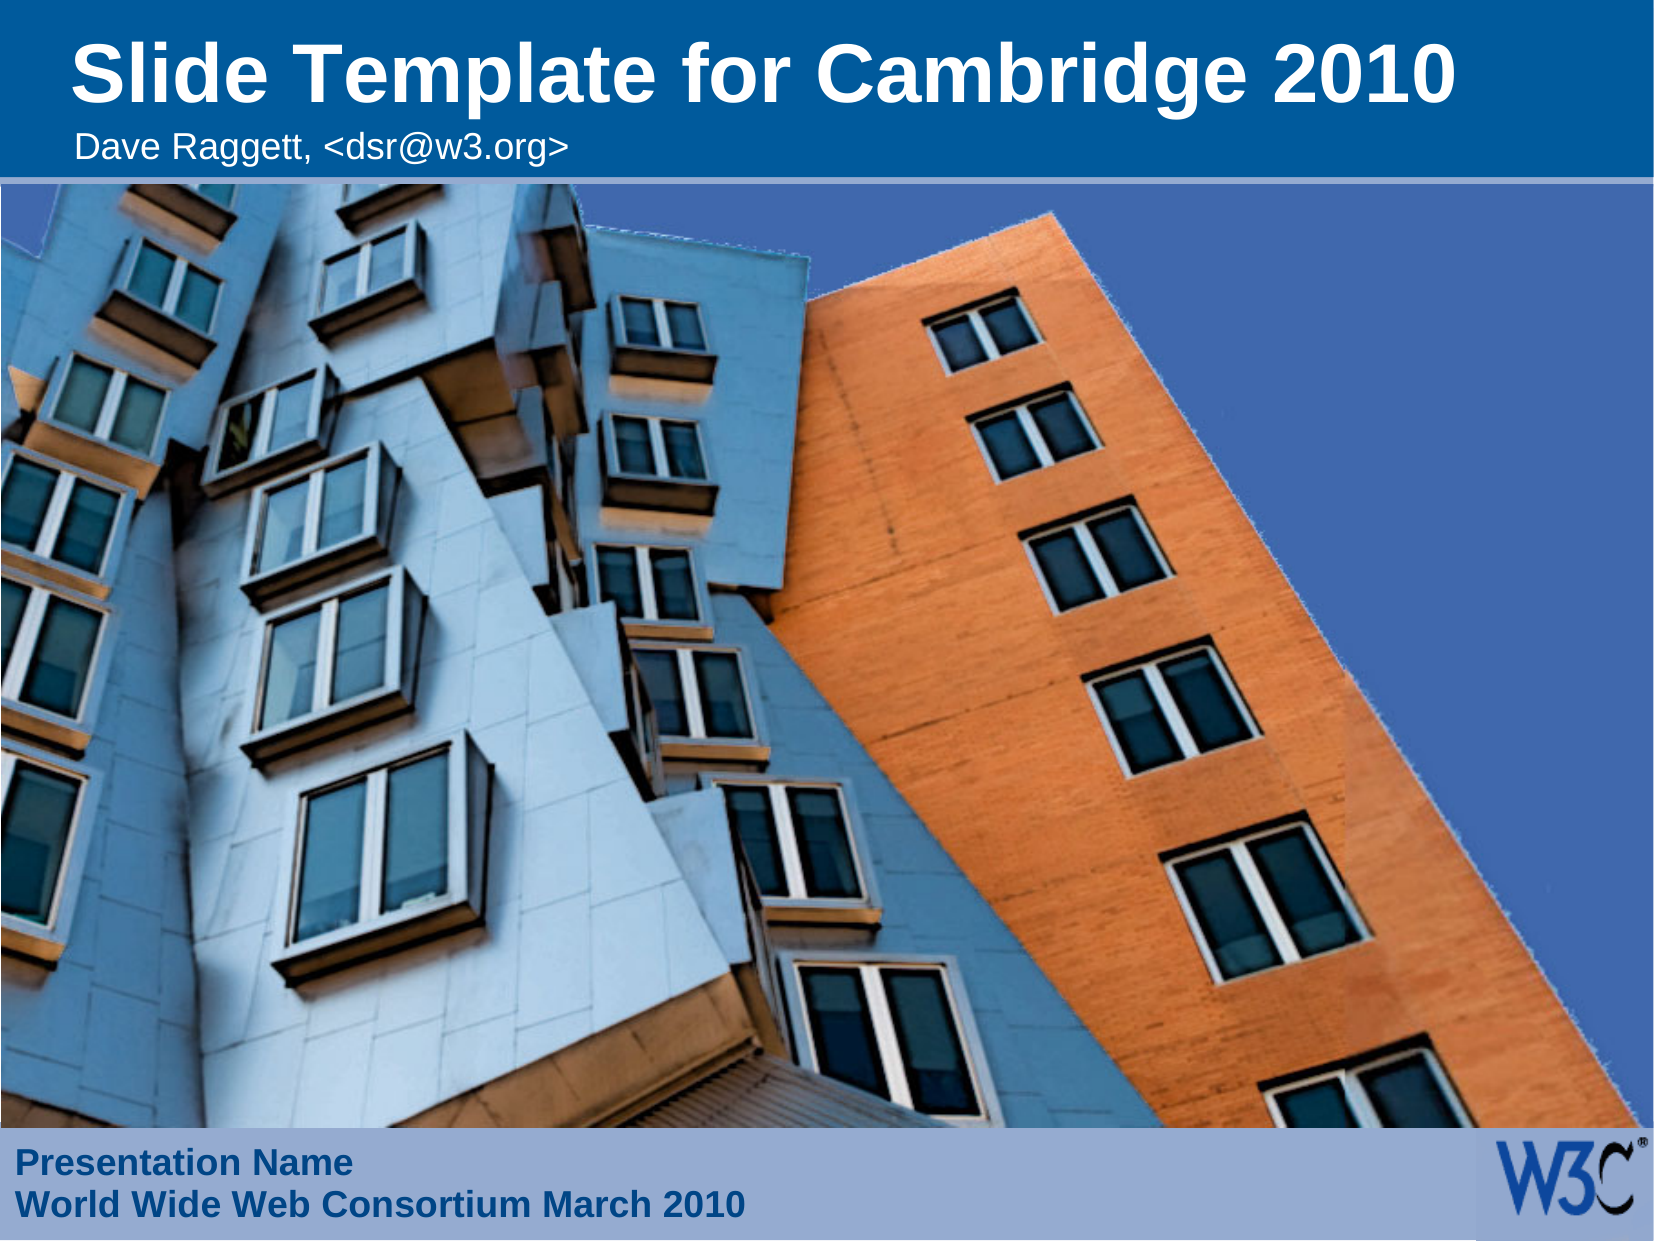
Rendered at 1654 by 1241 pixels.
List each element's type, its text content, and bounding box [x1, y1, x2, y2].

text_box [0, 0, 1654, 178]
title Slide Template for Cambridge 2010 [70, 0, 1560, 148]
text_box Dave Raggett, <dsr@w3.org> [59, 118, 650, 175]
picture [1, 184, 1654, 1241]
